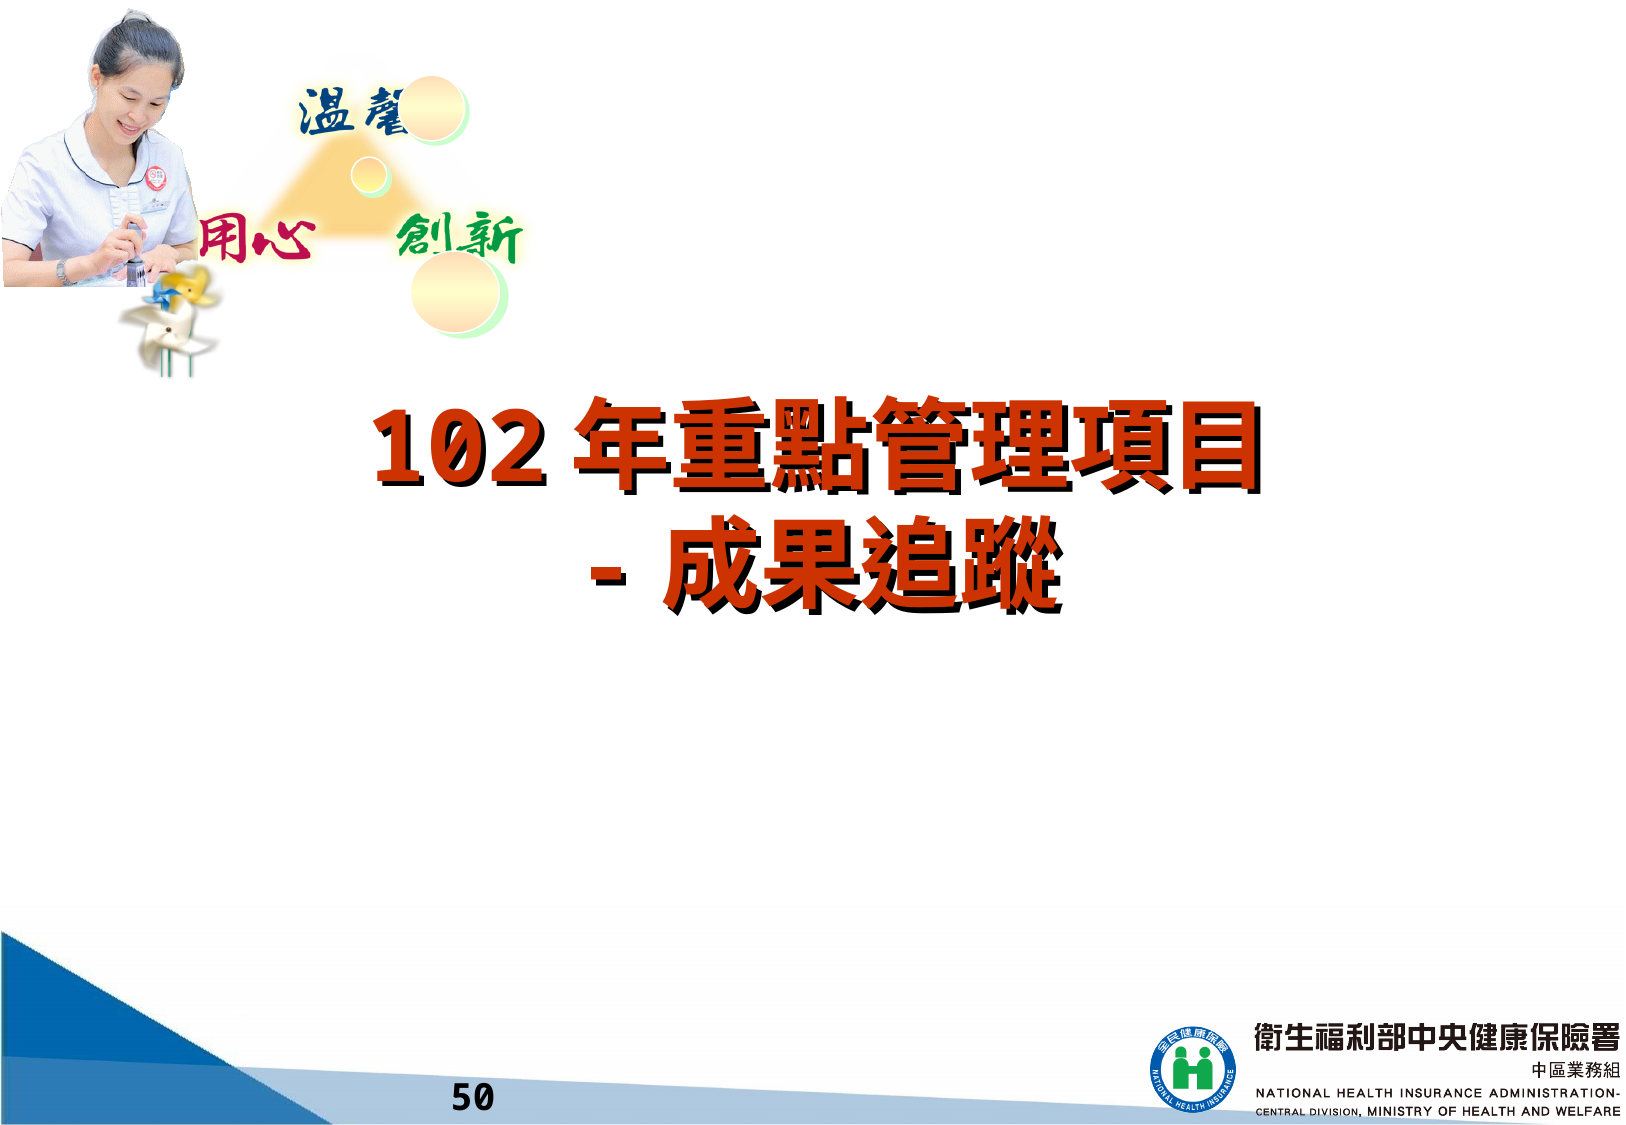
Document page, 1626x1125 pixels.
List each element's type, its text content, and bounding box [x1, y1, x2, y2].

text_box [435, 1065, 815, 1125]
title 102年重點管理項目 -成果追蹤 [127, 373, 1509, 615]
